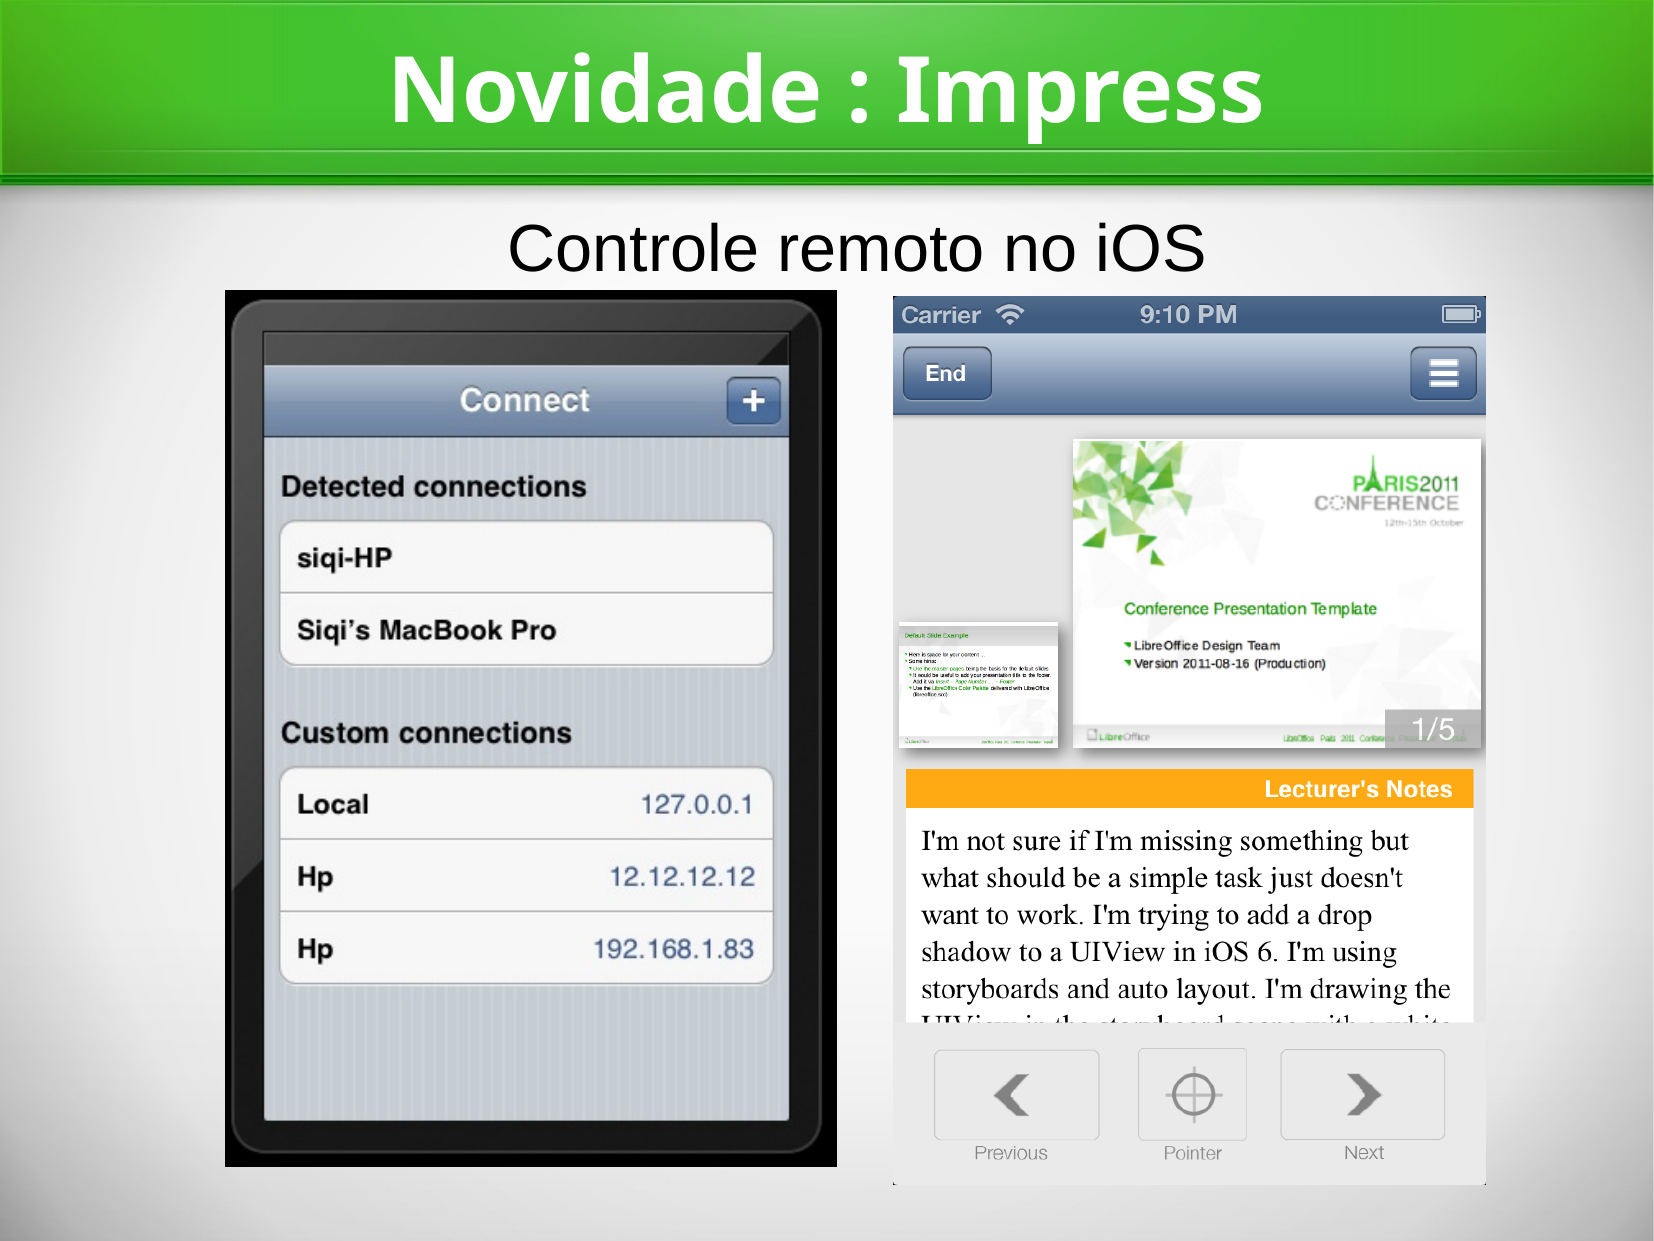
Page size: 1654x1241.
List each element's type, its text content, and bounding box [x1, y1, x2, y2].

text_box Controle remoto no iOS [340, 204, 1376, 294]
picture [0, 0, 1654, 1241]
title Novidade : Impress [82, 17, 1571, 166]
